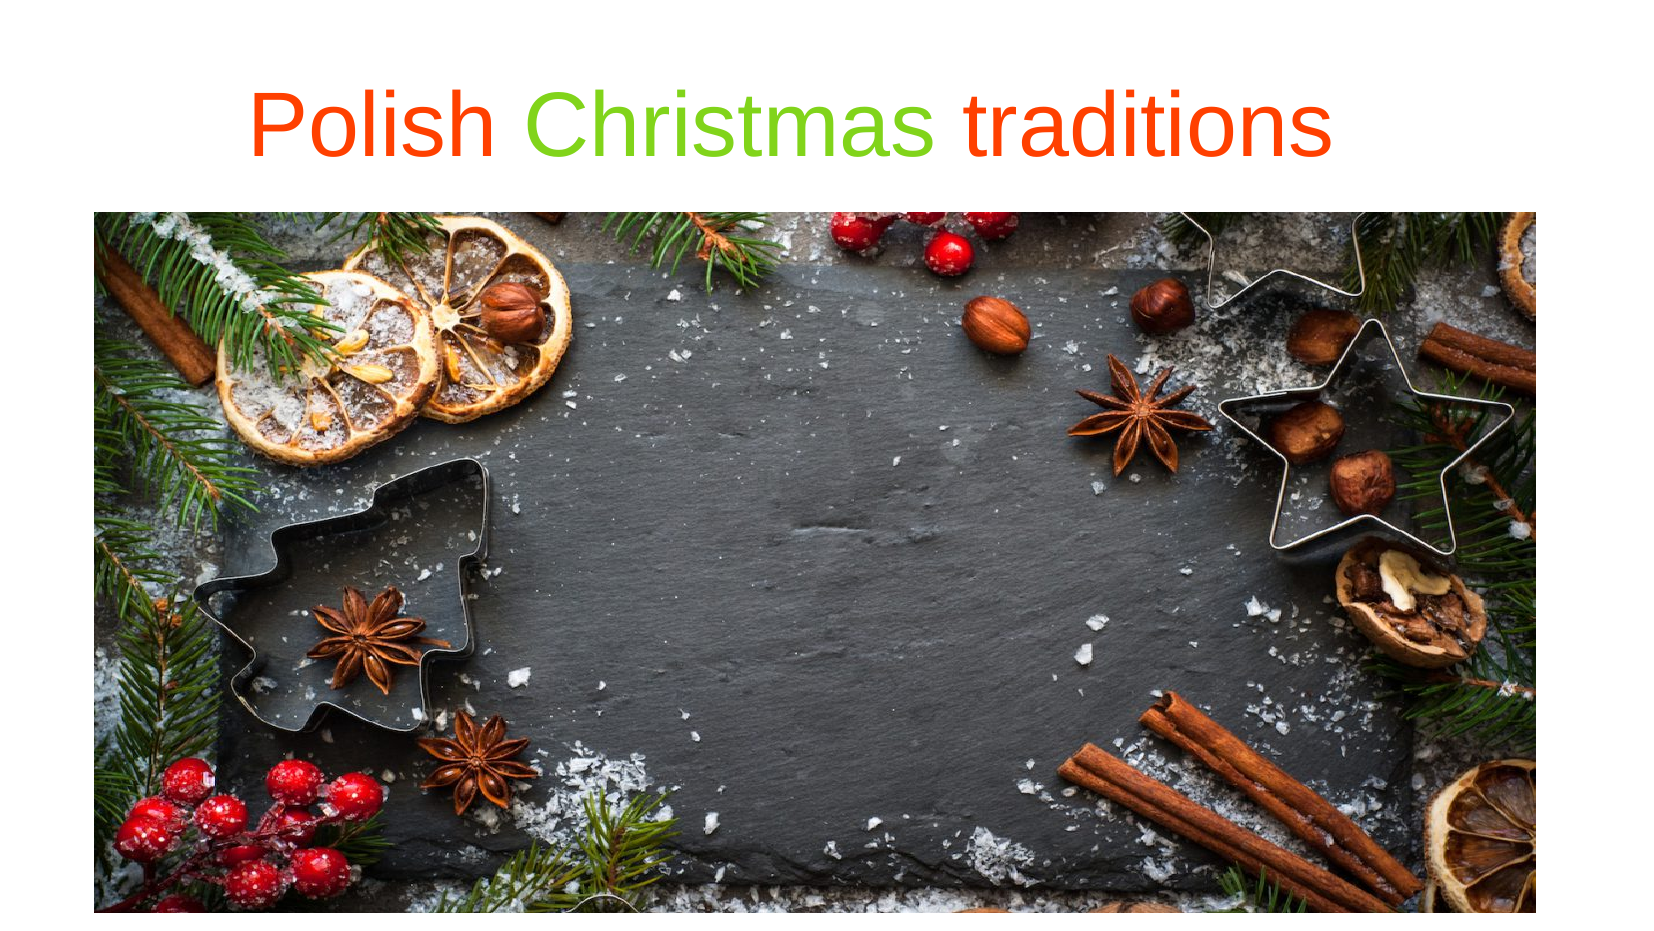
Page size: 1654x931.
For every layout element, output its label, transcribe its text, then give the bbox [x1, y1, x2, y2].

picture [94, 212, 1536, 913]
title Polish Christmas traditions [47, 47, 1536, 203]
